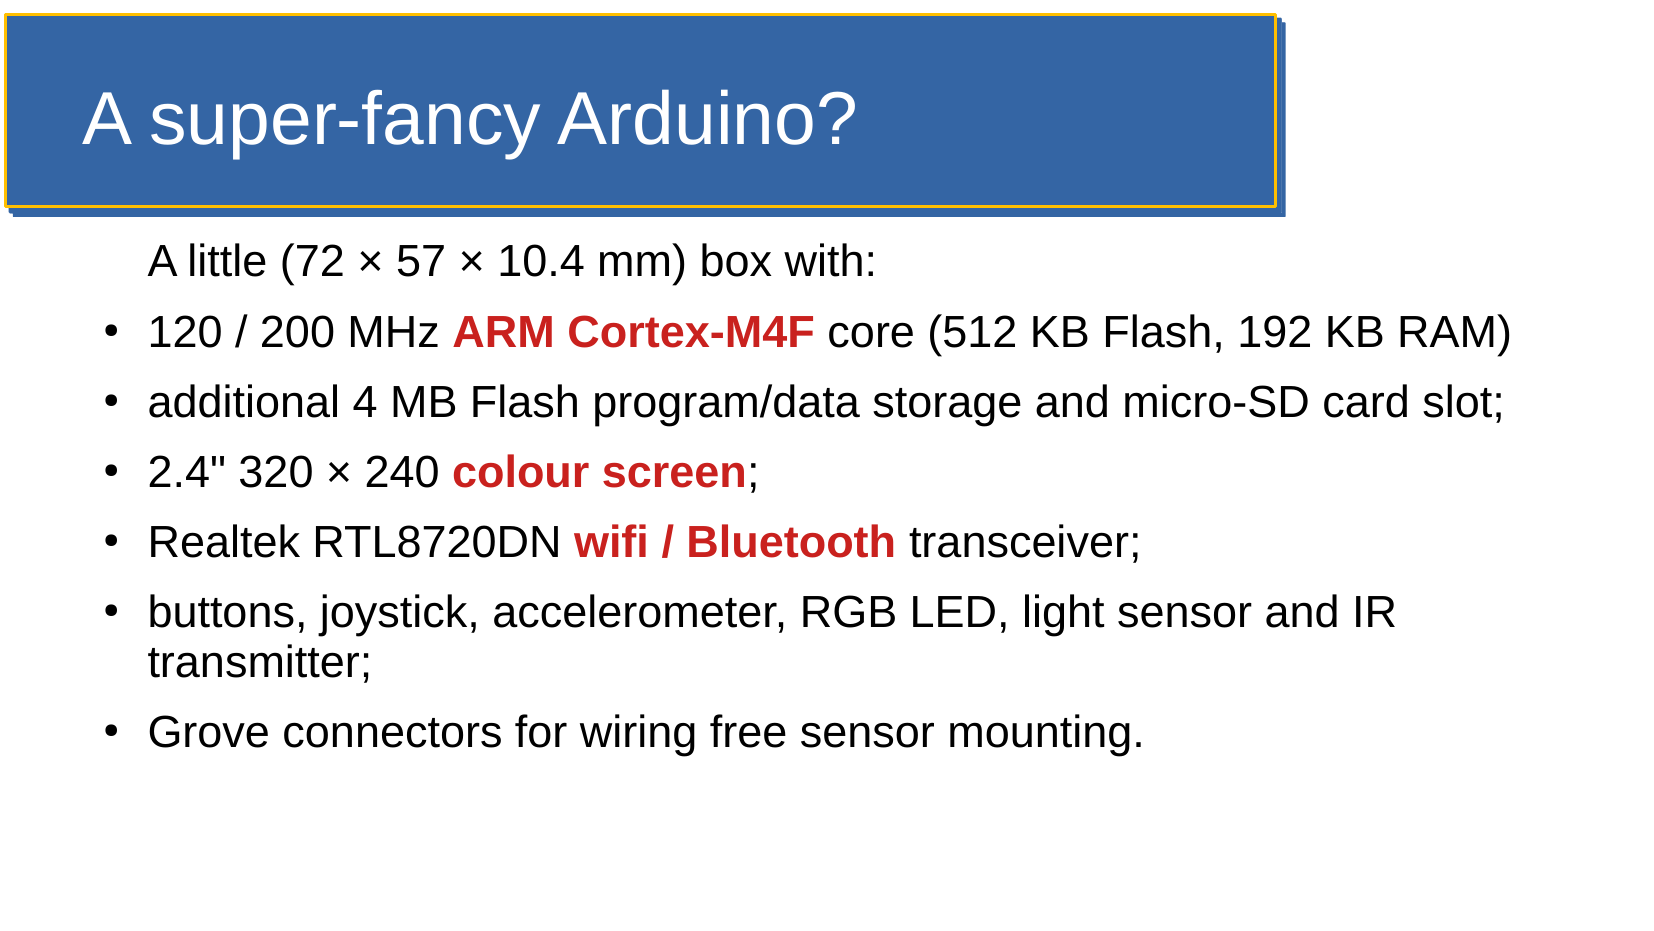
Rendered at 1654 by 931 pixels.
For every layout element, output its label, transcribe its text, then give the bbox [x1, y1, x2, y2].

list A little (72 × 57 × 10.4 mm) box with: 120 / 200 MHz ARM Cortex-M4F core (512 KB Flash, 192 KB RAM) additional 4 MB Flash program/data storage and micro-SD card slot; 2.4" 320 × 240 colour screen; Realtek RTL8720DN wifi / Bluetooth transceiver; buttons, joystick, accelerometer, RGB LED, light sensor and IR transmitter; Grove connectors for wiring free sensor mounting. [88, 236, 1565, 798]
title A super-fancy Arduino? [82, 44, 1235, 192]
